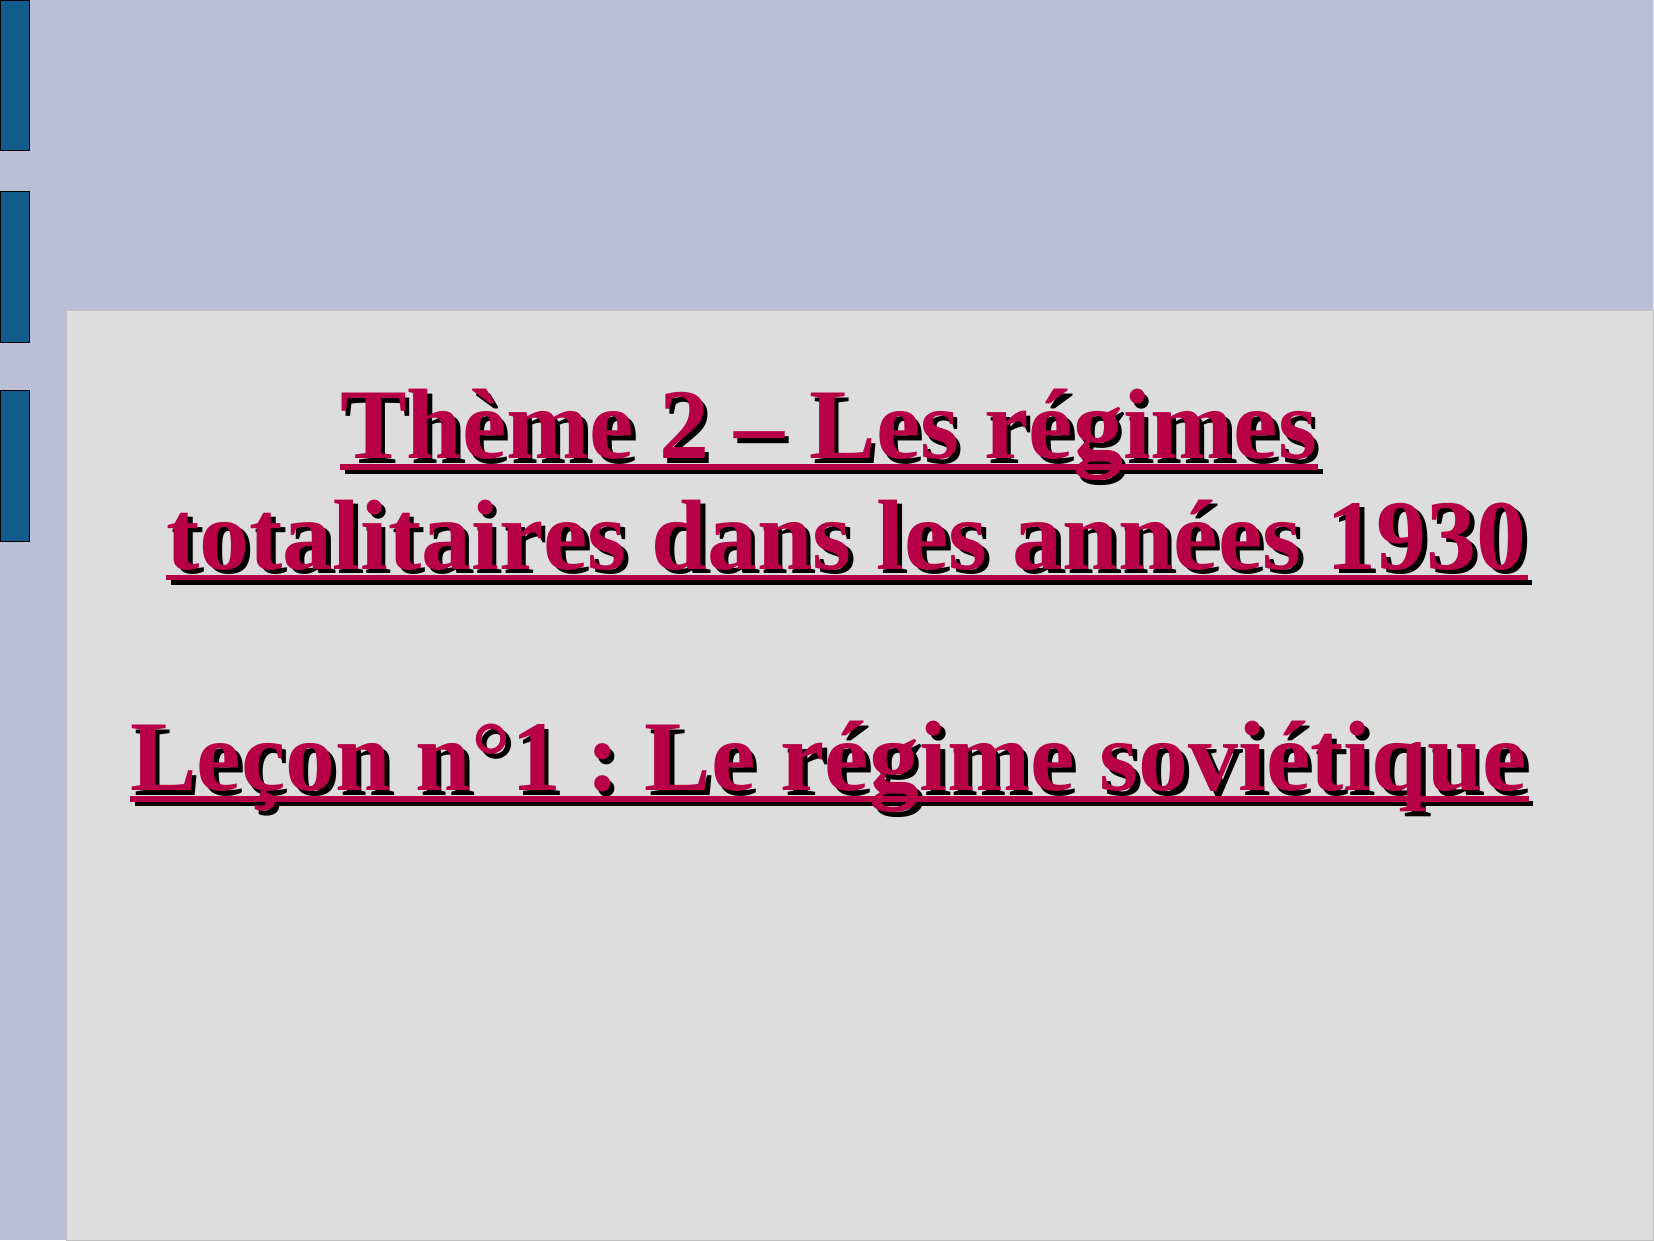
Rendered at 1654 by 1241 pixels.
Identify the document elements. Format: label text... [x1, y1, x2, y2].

subtitle Thème 2 – Les régimes totalitaires dans les années 1930 Leçon n°1 : Le régime soviétique [123, 311, 1536, 1093]
